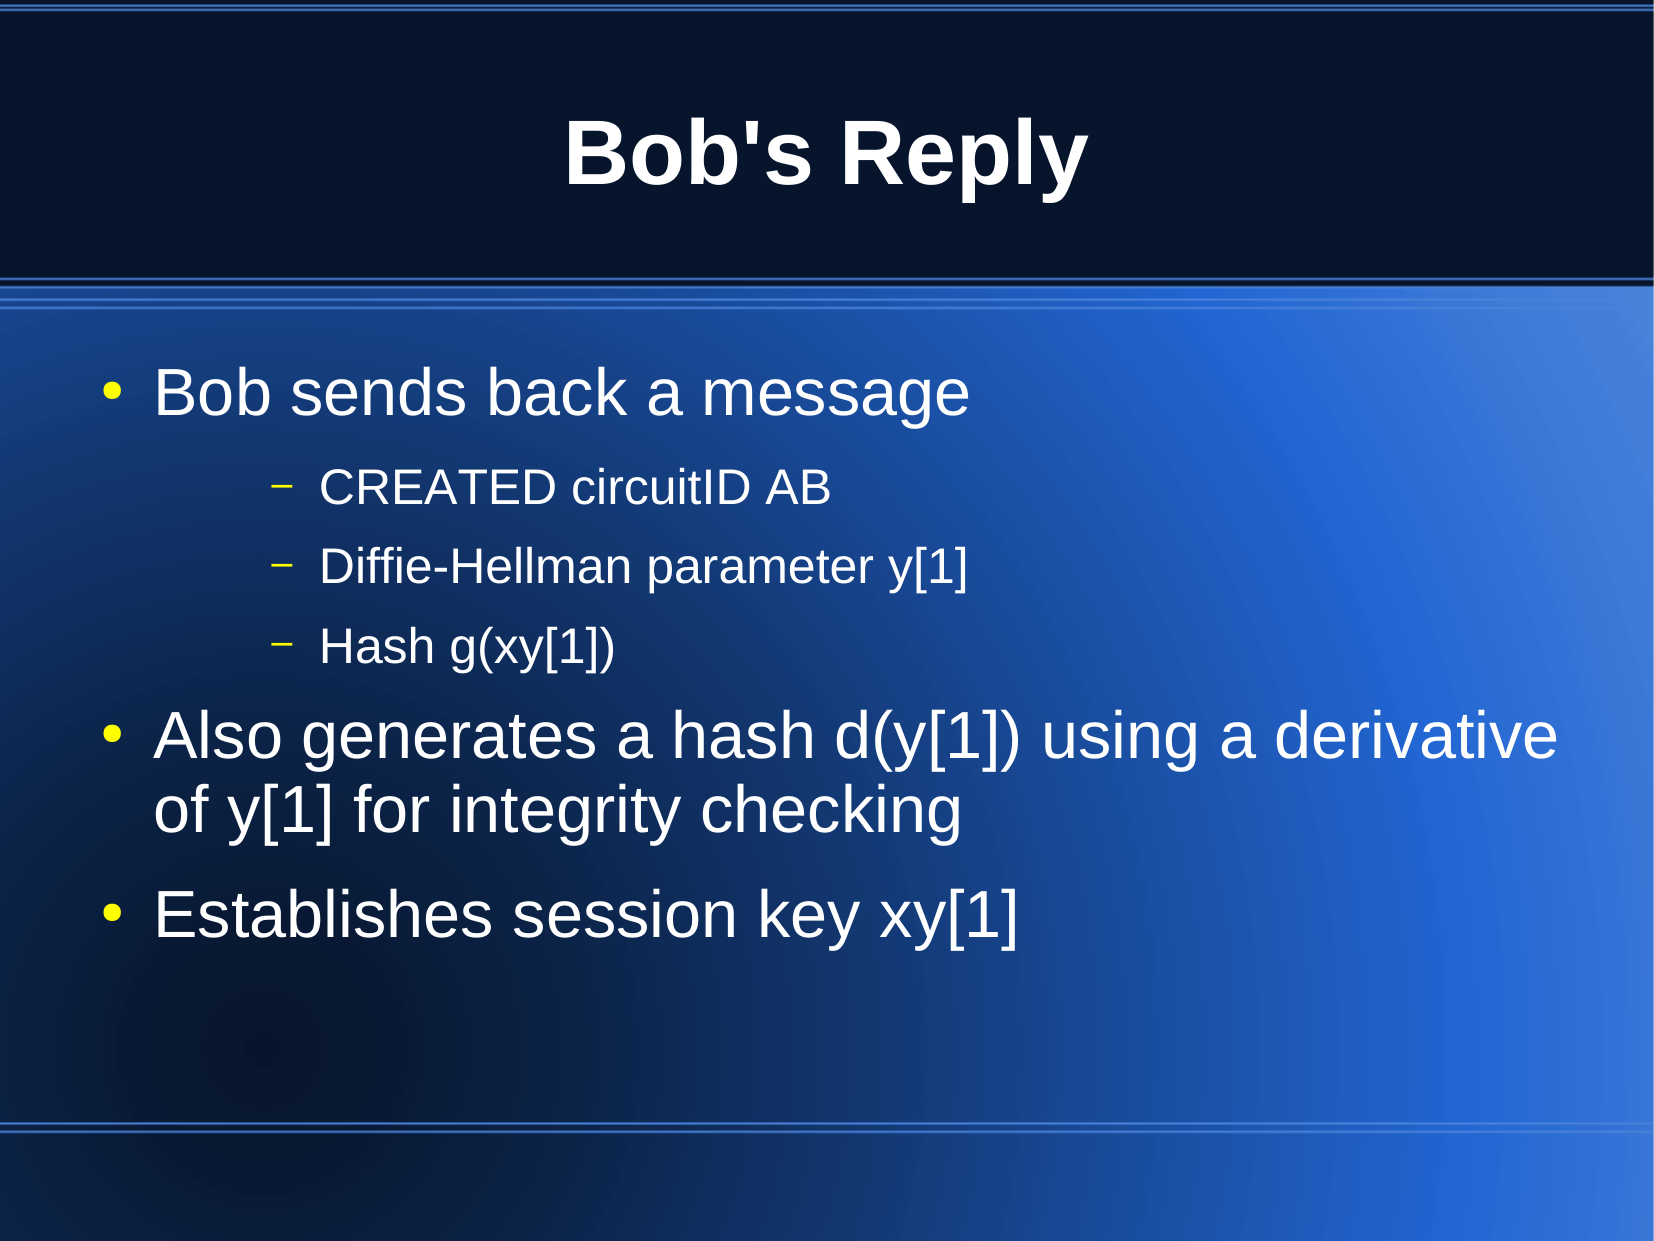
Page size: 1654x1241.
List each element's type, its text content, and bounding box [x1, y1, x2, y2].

picture [0, 0, 1654, 1241]
title Bob's Reply [82, 56, 1571, 250]
list Bob sends back a message CREATED circuitID AB Diffie-Hellman parameter y[1] Hash g(xy[1]) Also generates a hash d(y[1]) using a derivative of y[1] for integrity checking Establishes session key xy[1] [82, 355, 1571, 1043]
